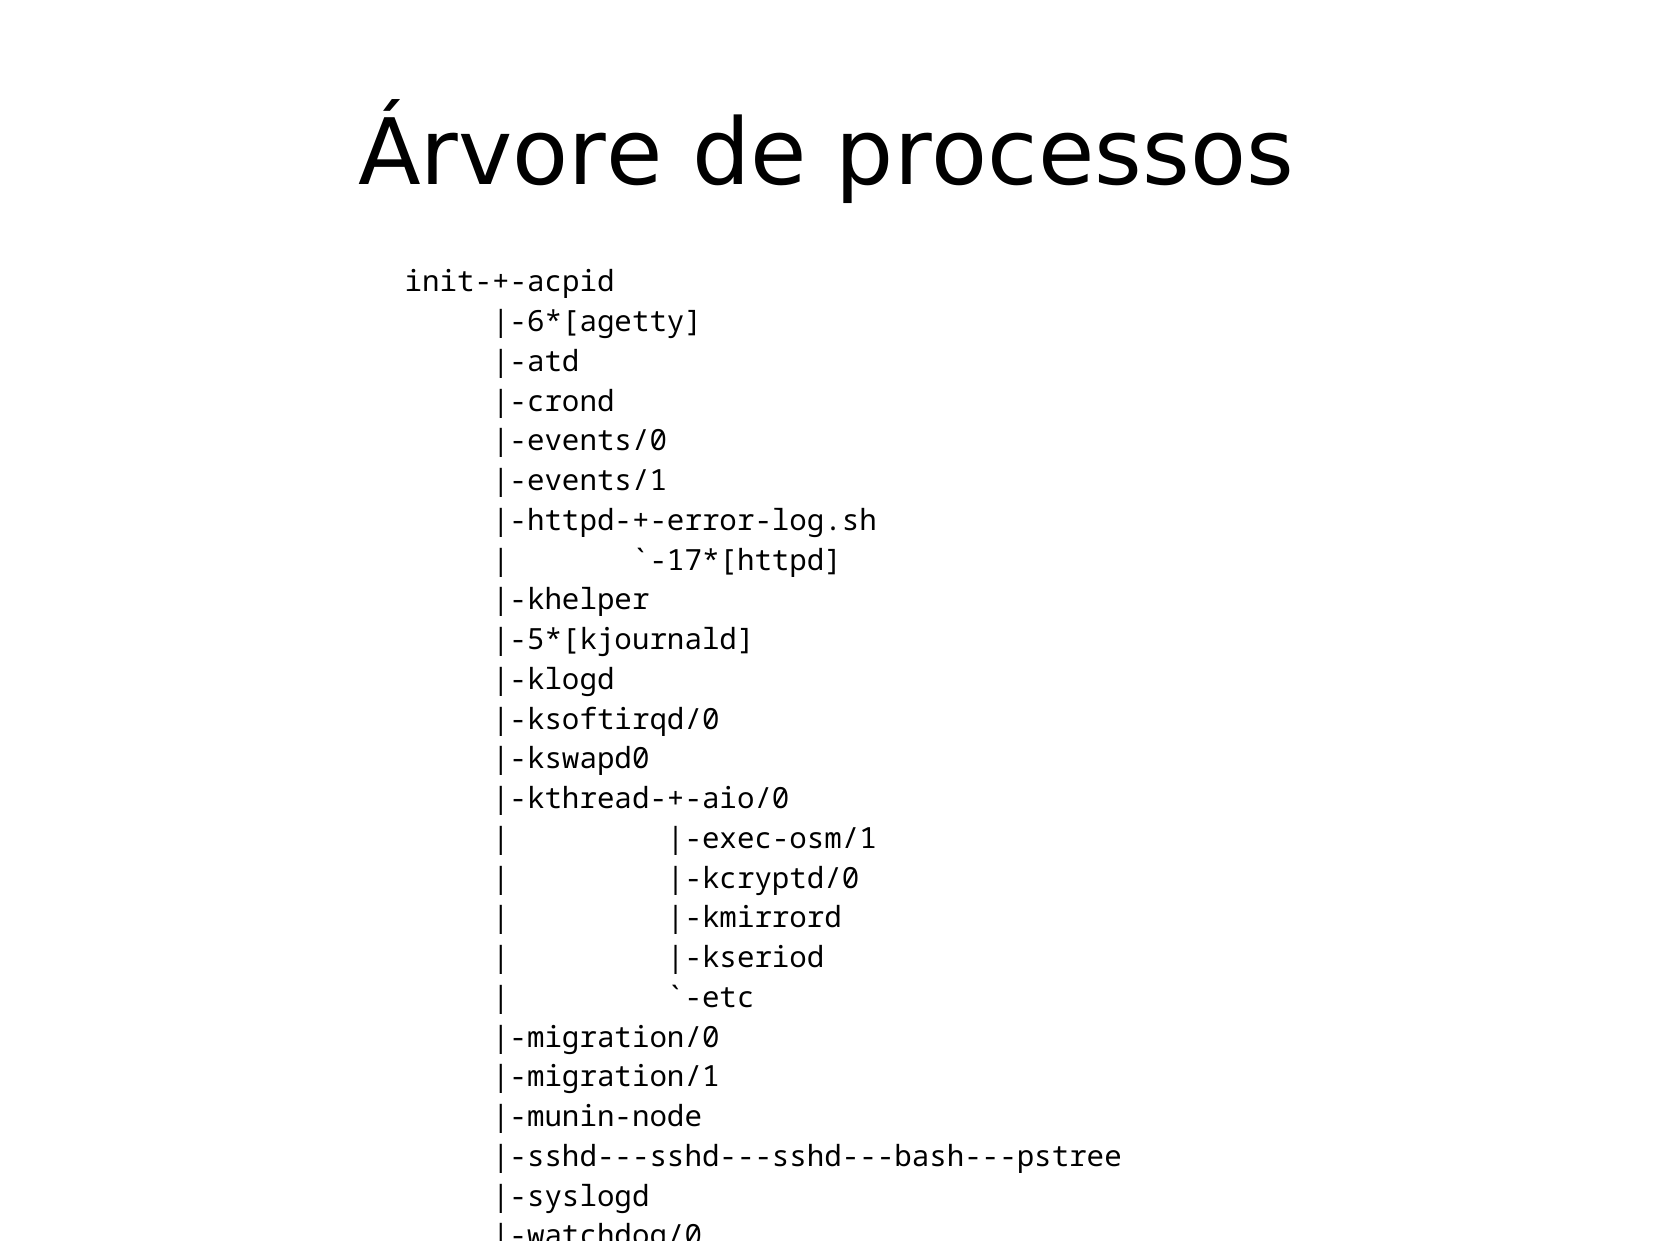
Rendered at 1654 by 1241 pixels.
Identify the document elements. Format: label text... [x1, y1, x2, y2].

title Árvore de processos [82, 49, 1571, 257]
text_box init-+-acpid |-6*[agetty] |-atd |-crond |-events/0 |-events/1 |-httpd-+-error-log.sh | `-17*[httpd] |-khelper |-5*[kjournald] |-klogd |-ksoftirqd/0 |-kswapd0 |-kthread-+-aio/0 | |-exec-osm/1 | |-kcryptd/0 | |-kmirrord | |-kseriod | `-etc |-migration/0 |-migration/1 |-munin-node |-sshd---sshd---sshd---bash---pstree |-syslogd |-watchdog/0 `-watchdog/1 [389, 253, 1317, 1159]
